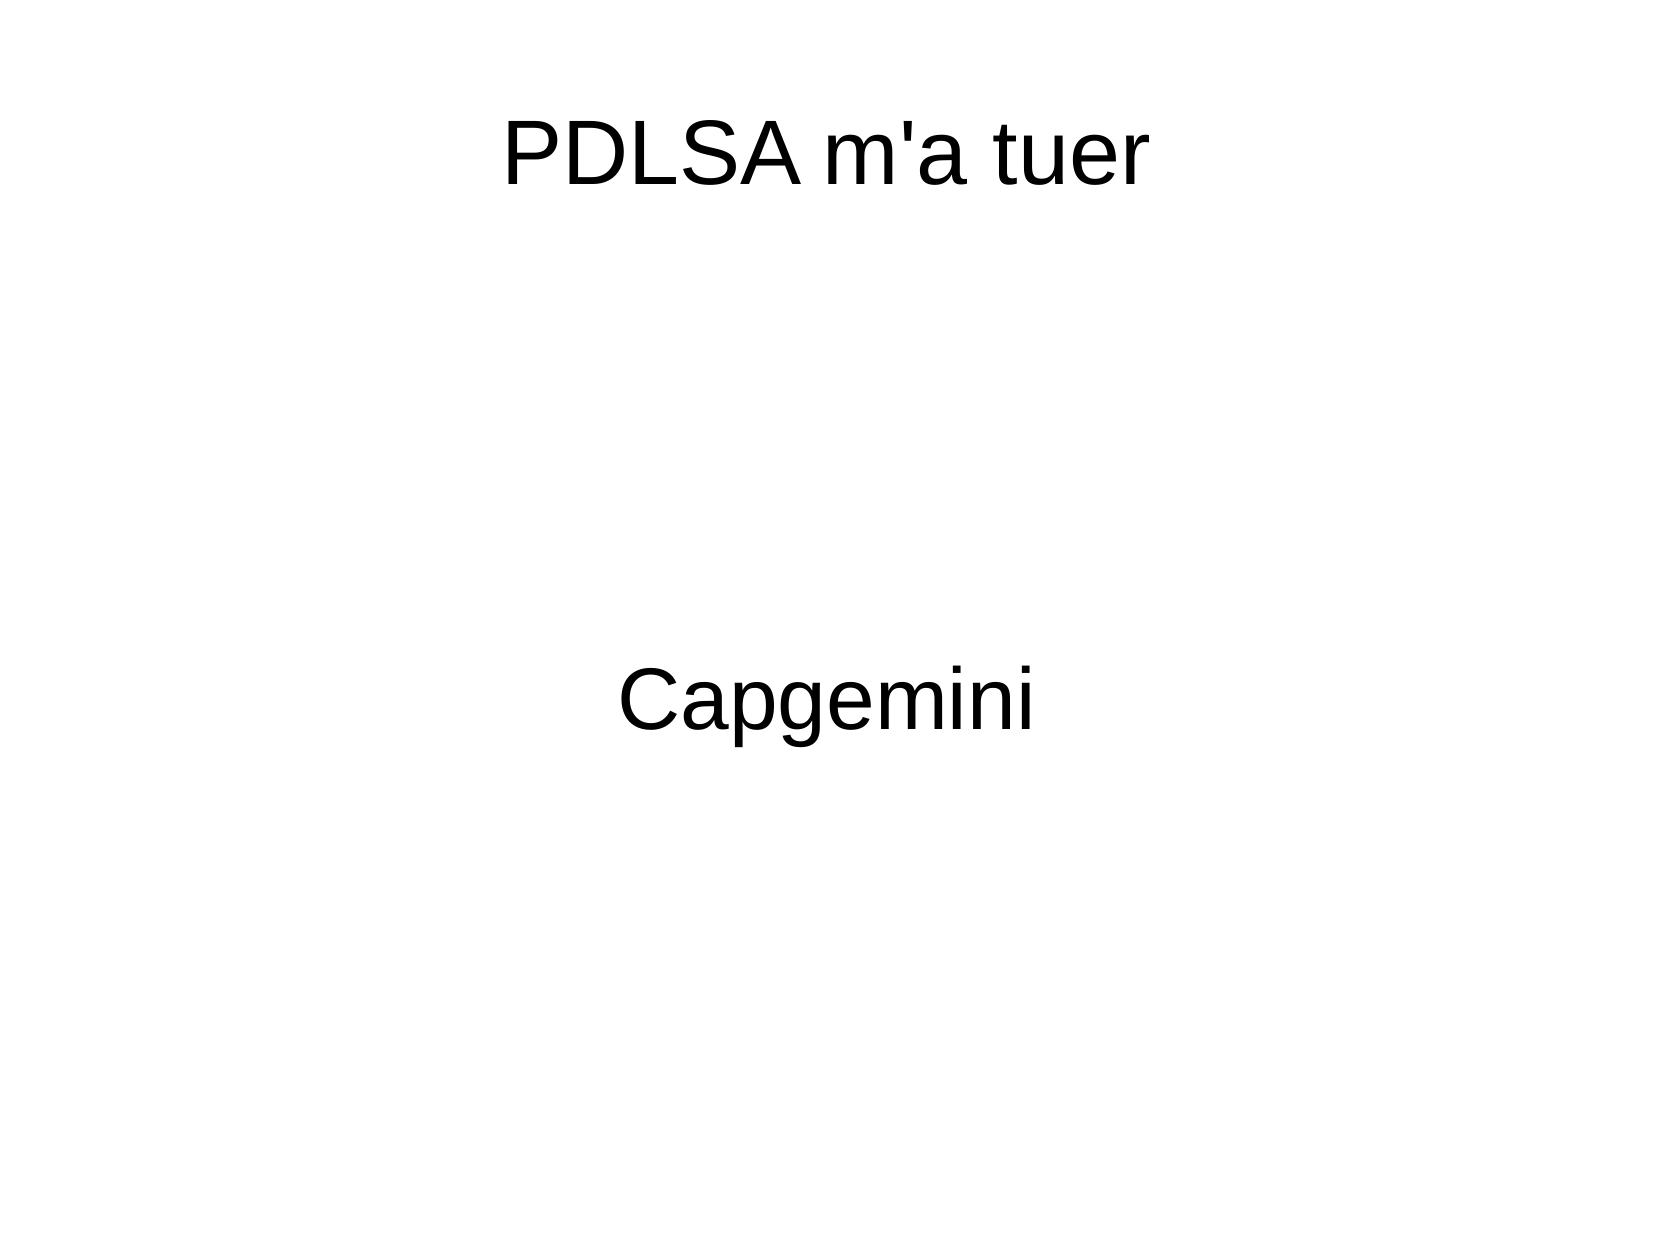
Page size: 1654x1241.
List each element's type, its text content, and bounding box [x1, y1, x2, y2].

subtitle Capgemini [82, 297, 1571, 1102]
title PDLSA m'a tuer [82, 56, 1571, 250]
